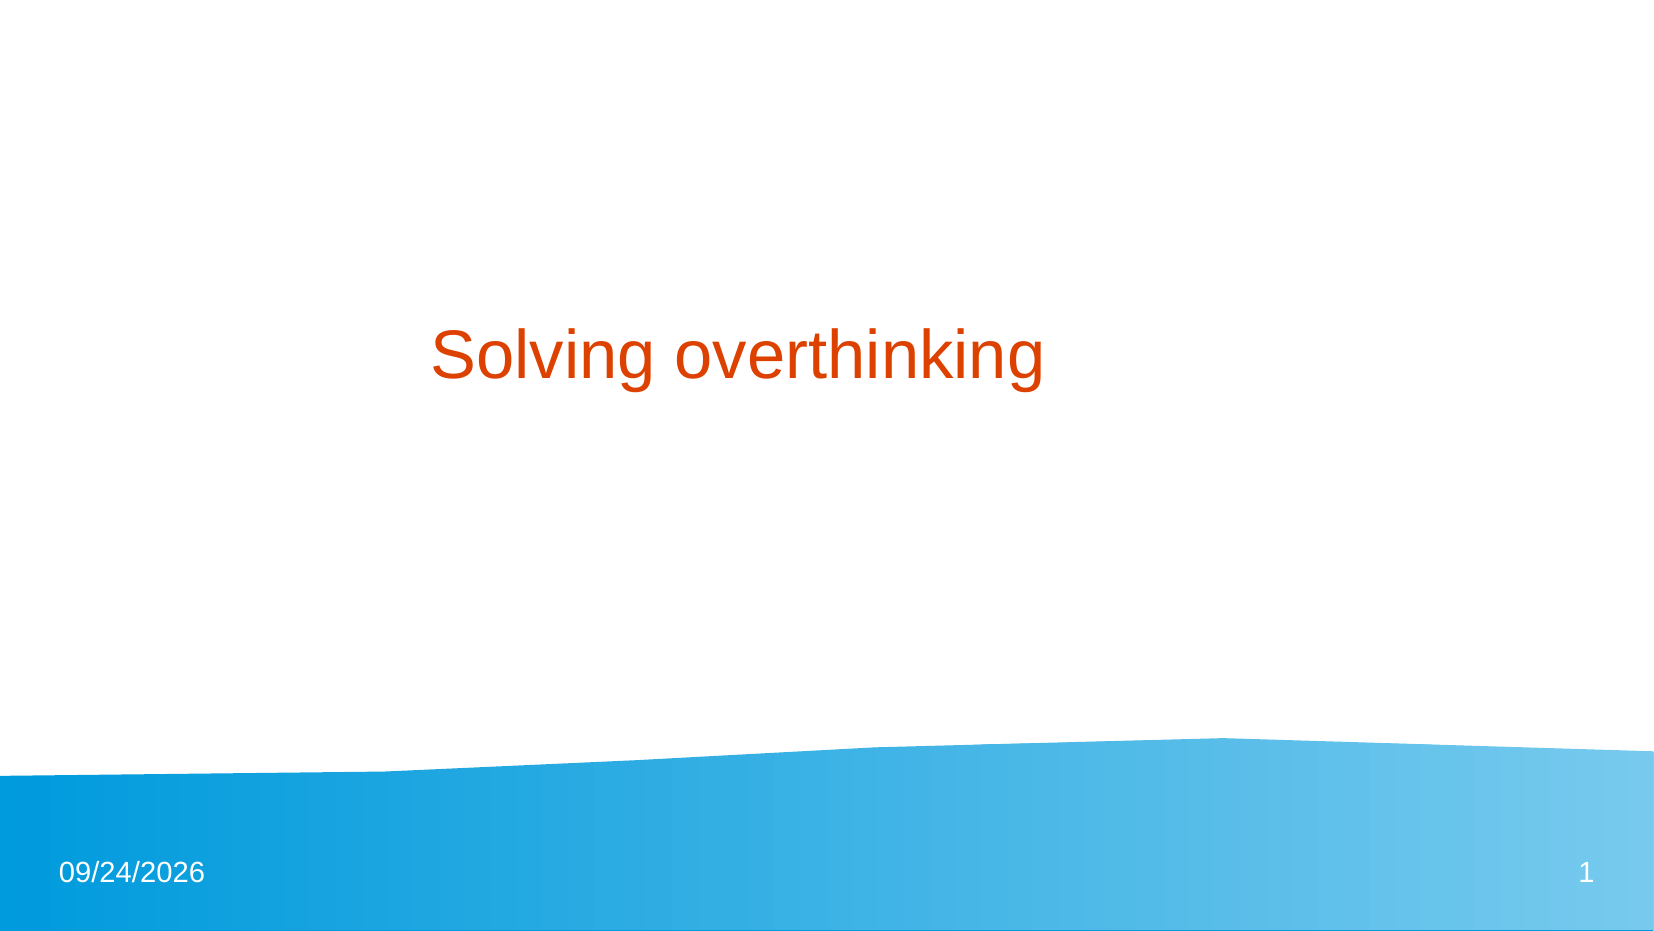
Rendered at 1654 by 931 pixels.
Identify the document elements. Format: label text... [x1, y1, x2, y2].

title Solving overthinking [0, 265, 1477, 443]
